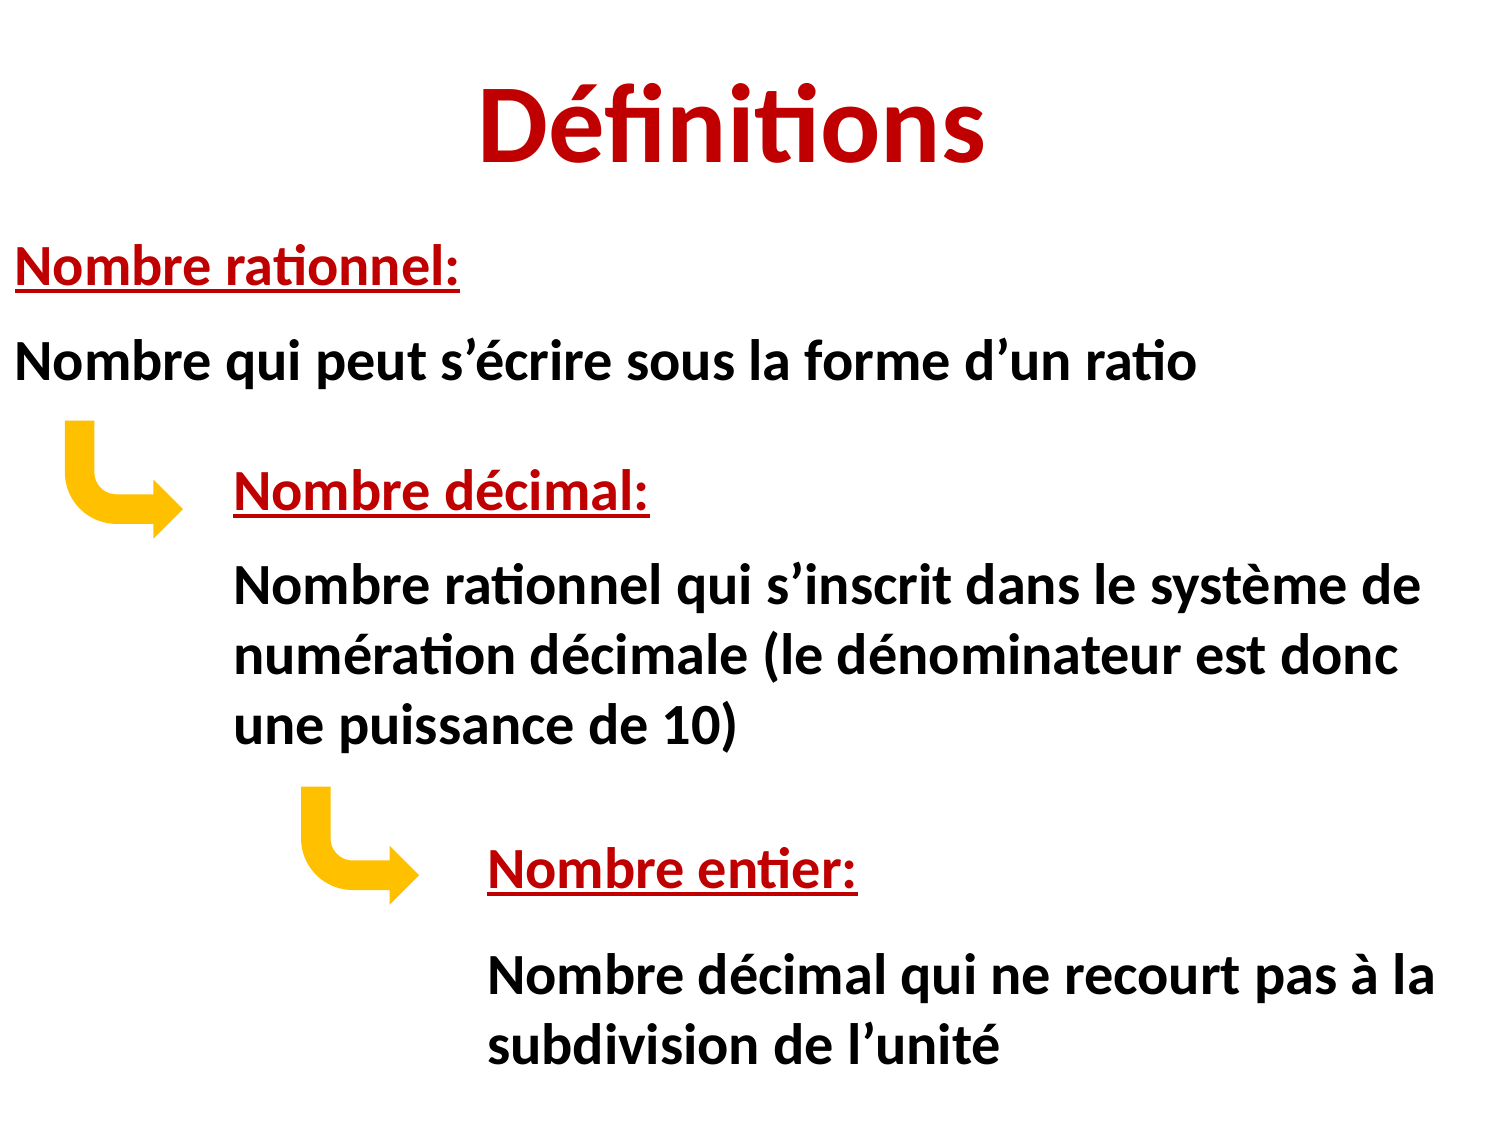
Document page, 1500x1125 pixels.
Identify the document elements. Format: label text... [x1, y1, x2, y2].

text_box [301, 786, 420, 905]
text_box Nombre qui peut s’écrire sous la forme d’un ratio [0, 314, 1359, 400]
text_box [64, 420, 183, 539]
text_box Nombre décimal: [218, 444, 1471, 530]
text_box Nombre rationnel: [0, 219, 1359, 305]
text_box Nombre entier: [472, 822, 1500, 908]
text_box Nombre rationnel qui s’inscrit dans le système de numération décimale (le dénominateur est donc une puissance de 10) [218, 538, 1471, 764]
text_box Nombre décimal qui ne recourt pas à la subdivision de l’unité [472, 928, 1500, 1084]
text_box Définitions [324, 42, 1140, 193]
